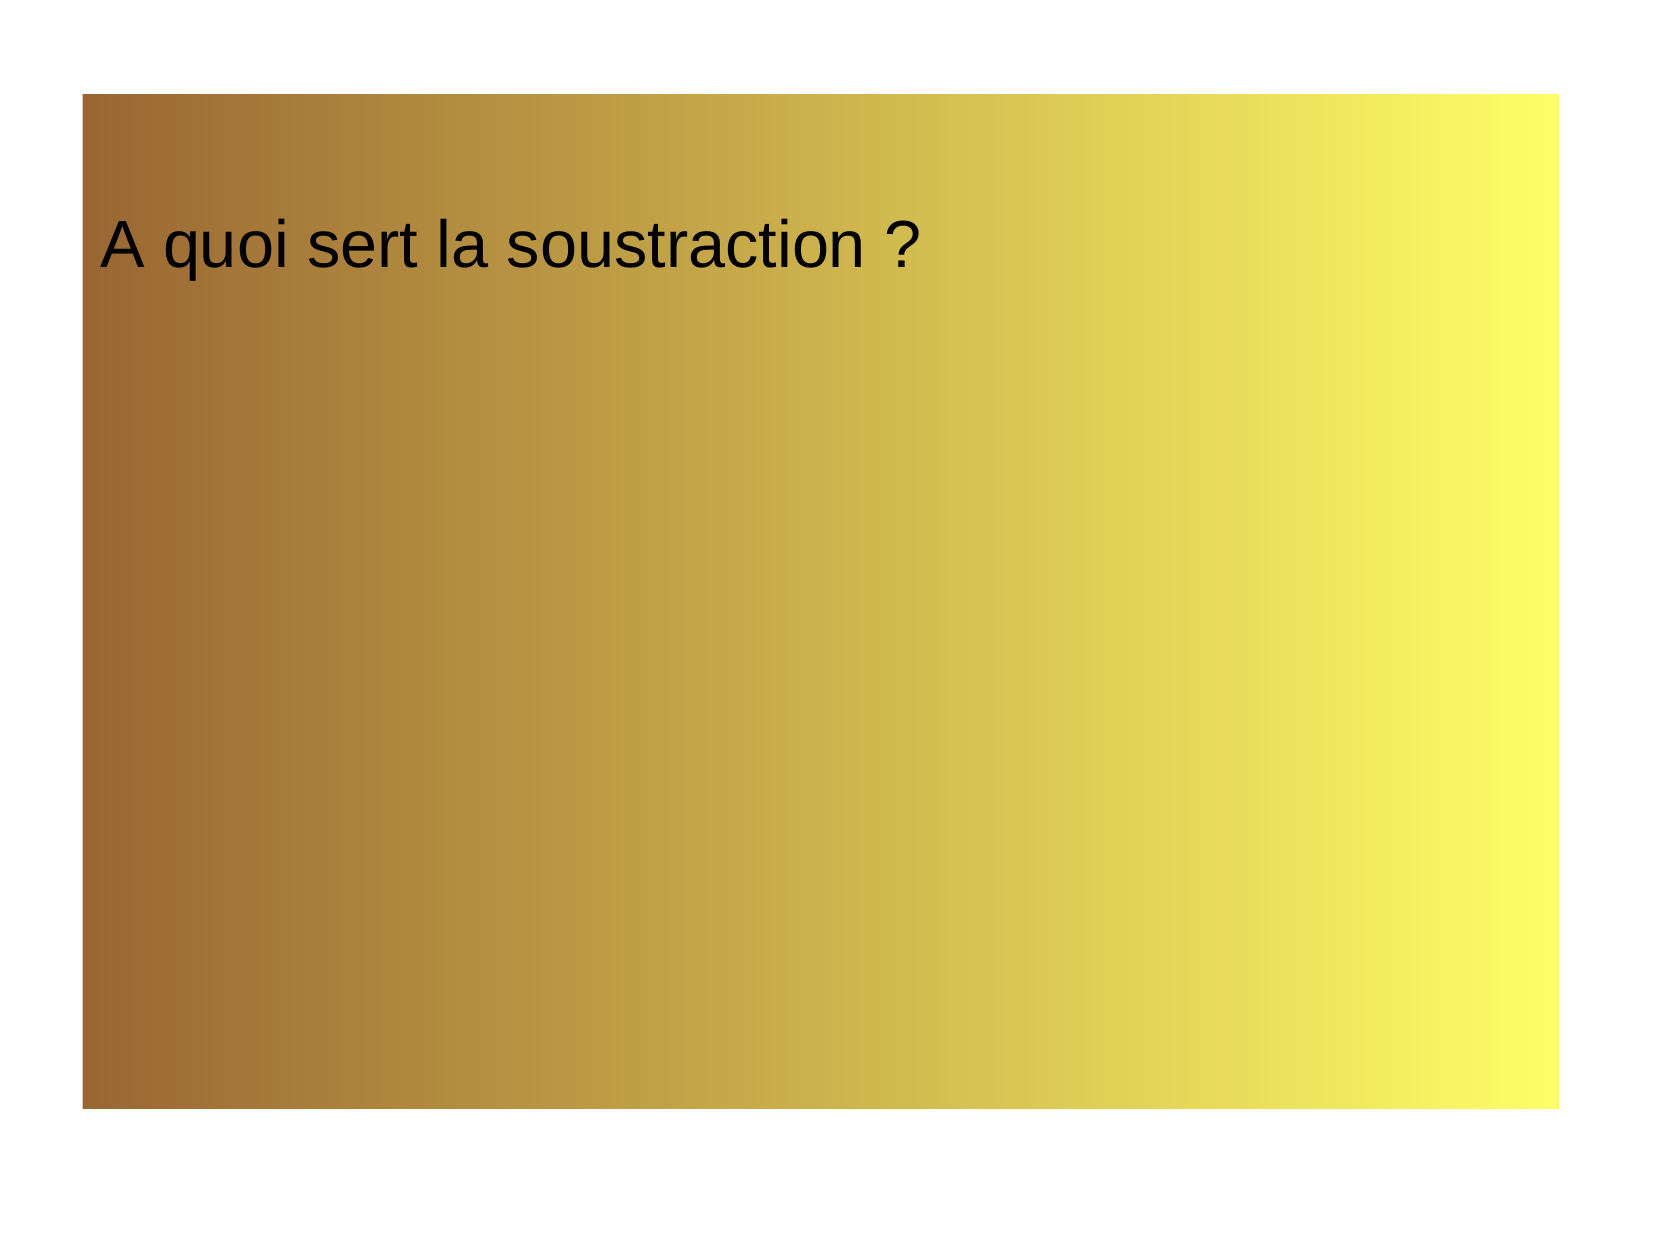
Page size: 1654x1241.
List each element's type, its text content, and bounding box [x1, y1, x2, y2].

list A quoi sert la soustraction ? [82, 94, 1559, 1109]
